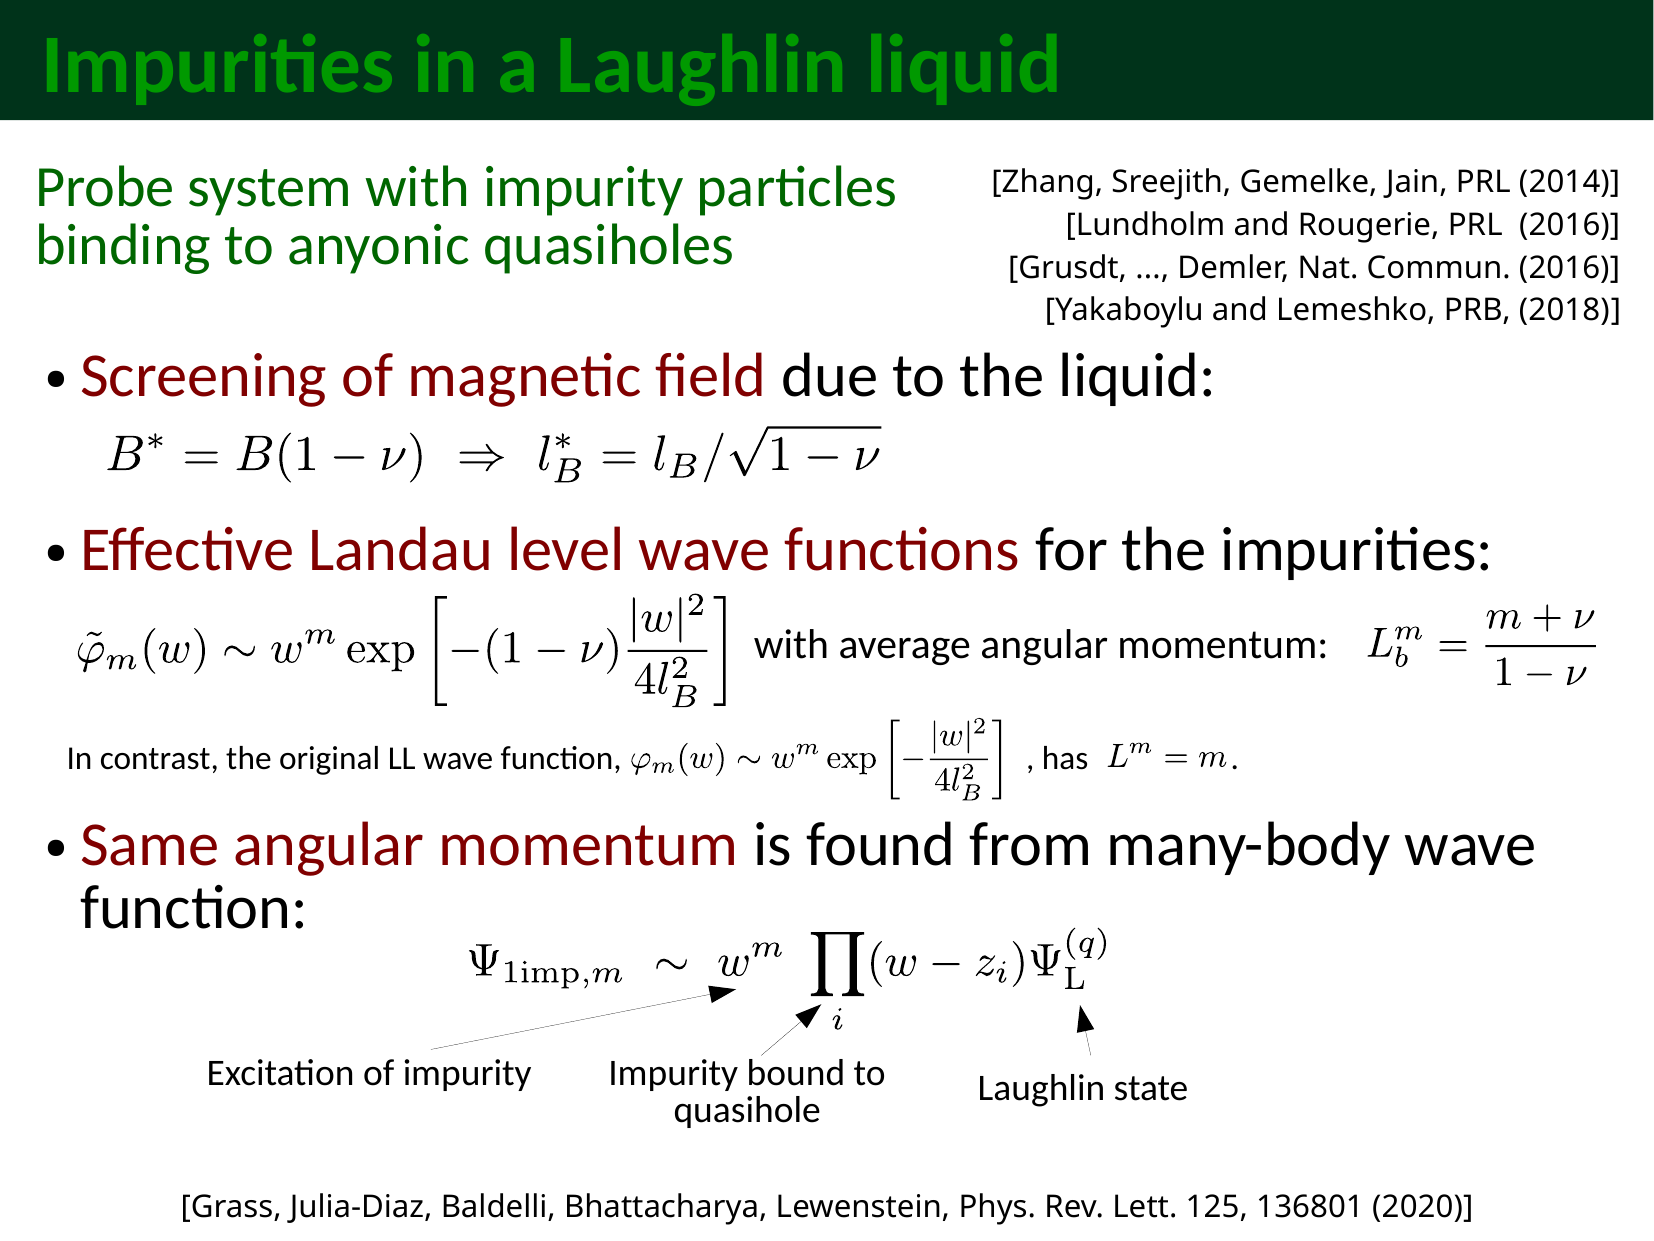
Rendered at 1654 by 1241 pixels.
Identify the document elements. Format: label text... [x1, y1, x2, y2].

text_box [629, 717, 1010, 736]
text_box with average angular momentum: [720, 619, 1396, 718]
text_box Impurities in a Laughlin liquid [26, 1, 1654, 126]
text_box Screening of magnetic field due to the liquid: [30, 342, 1652, 478]
text_box [Zhang, Sreejith, Gemelke, Jain, PRL (2014)] [Lundholm and Rougerie, PRL (2016)] [Grusdt, ..., Demler, Nat. Commun. (2016)] [Yakaboylu and Lemeshko, PRB, (2018)] [677, 151, 1636, 317]
text_box Effective Landau level wave functions for the impurities: [30, 515, 1652, 651]
text_box Laughlin state [962, 1065, 1276, 1172]
text_box [105, 426, 882, 483]
text_box [1106, 742, 1228, 768]
text_box [466, 951, 1110, 1030]
text_box [Grass, Julia-Diaz, Baldelli, Bhattacharya, Lewenstein, Phys. Rev. Lett. 125, 136801 (2020)] [165, 1134, 1509, 1224]
text_box Probe system with impurity particles binding to anyonic quasiholes [0, 155, 677, 291]
text_box Same angular momentum is found from many-body wave function: [30, 811, 1652, 951]
text_box [1365, 604, 1596, 689]
text_box Excitation of impurity [142, 1049, 580, 1161]
text_box Impurity bound to quasihole [580, 1049, 914, 1170]
text_box In contrast, the original LL wave function, , has . [51, 736, 1507, 811]
text_box [75, 593, 737, 708]
